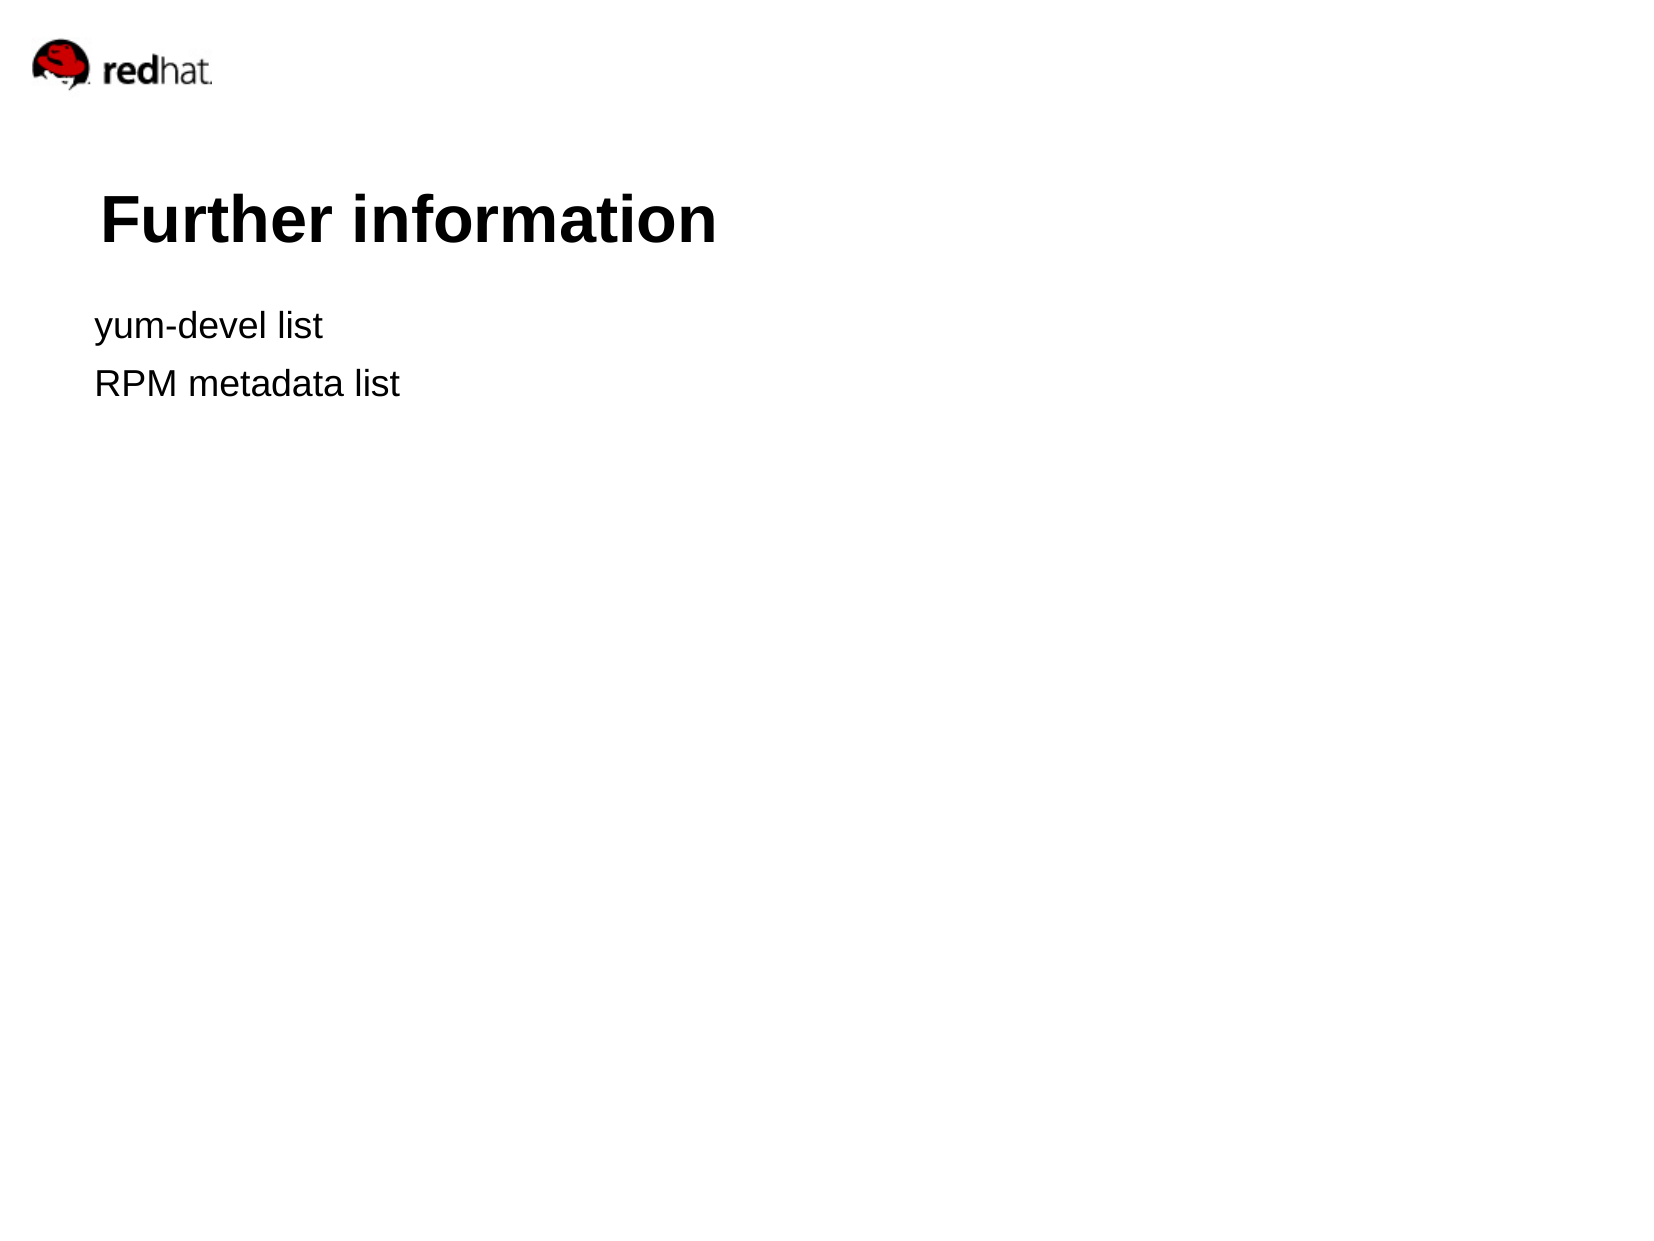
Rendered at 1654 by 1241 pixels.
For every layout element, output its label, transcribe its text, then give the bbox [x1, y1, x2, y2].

list yum-devel list RPM metadata list [94, 304, 1500, 1174]
picture [31, 37, 212, 98]
title Further information [100, 164, 1506, 275]
